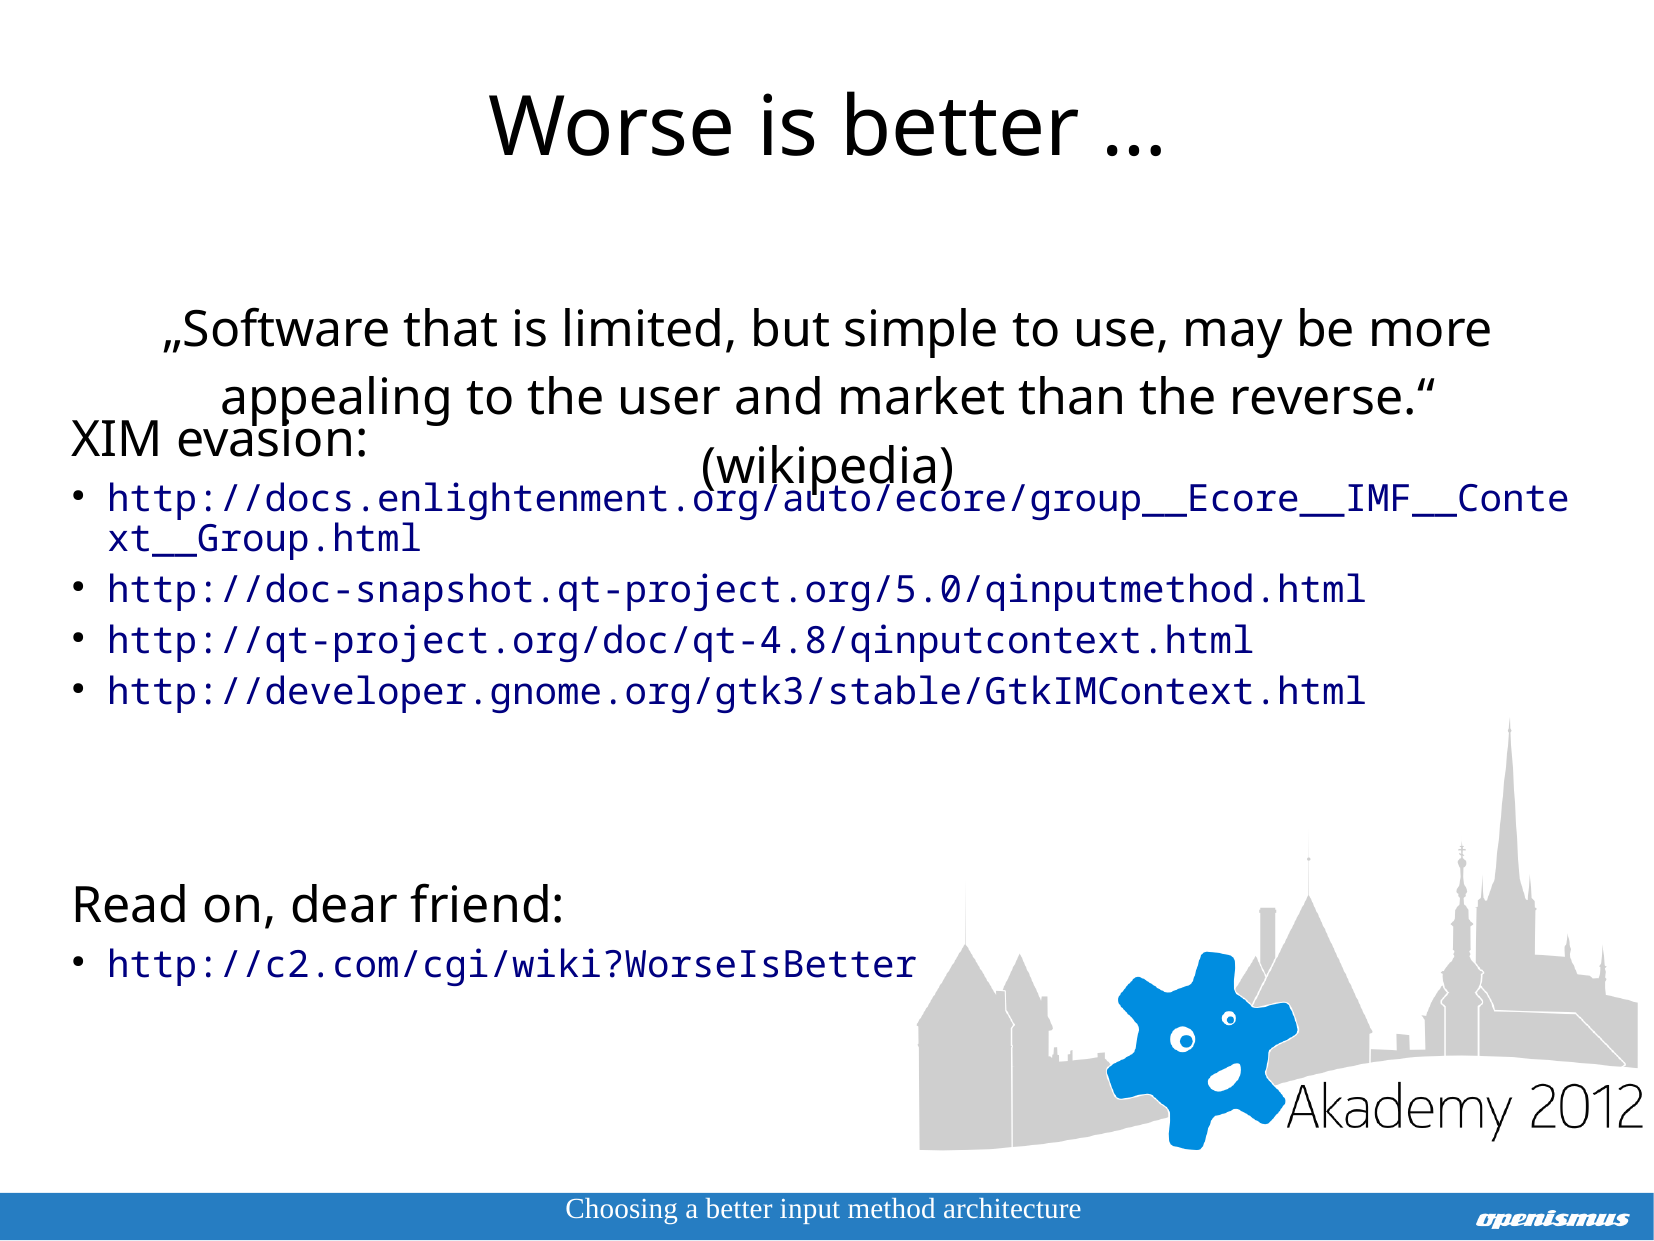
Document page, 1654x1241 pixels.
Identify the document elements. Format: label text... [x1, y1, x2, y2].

picture [1476, 1210, 1630, 1229]
text_box Worse is better … „Software that is limited, but simple to use, may be more appealing to the user and market than the reverse.“ (wikipedia) [75, 58, 1582, 373]
picture [900, 660, 1647, 1187]
text_box XIM evasion: http://docs.enlightenment.org/auto/ecore/group__Ecore__IMF__Context__Group.html http://doc-snapshot.qt-project.org/5.0/qinputmethod.html http://qt-project.org/doc/qt-4.8/qinputcontext.html http://developer.gnome.org/gtk3/stable/GtkIMContext.html Read on, dear friend: http://c2.com/cgi/wiki?WorseIsBetter [56, 395, 1593, 1109]
